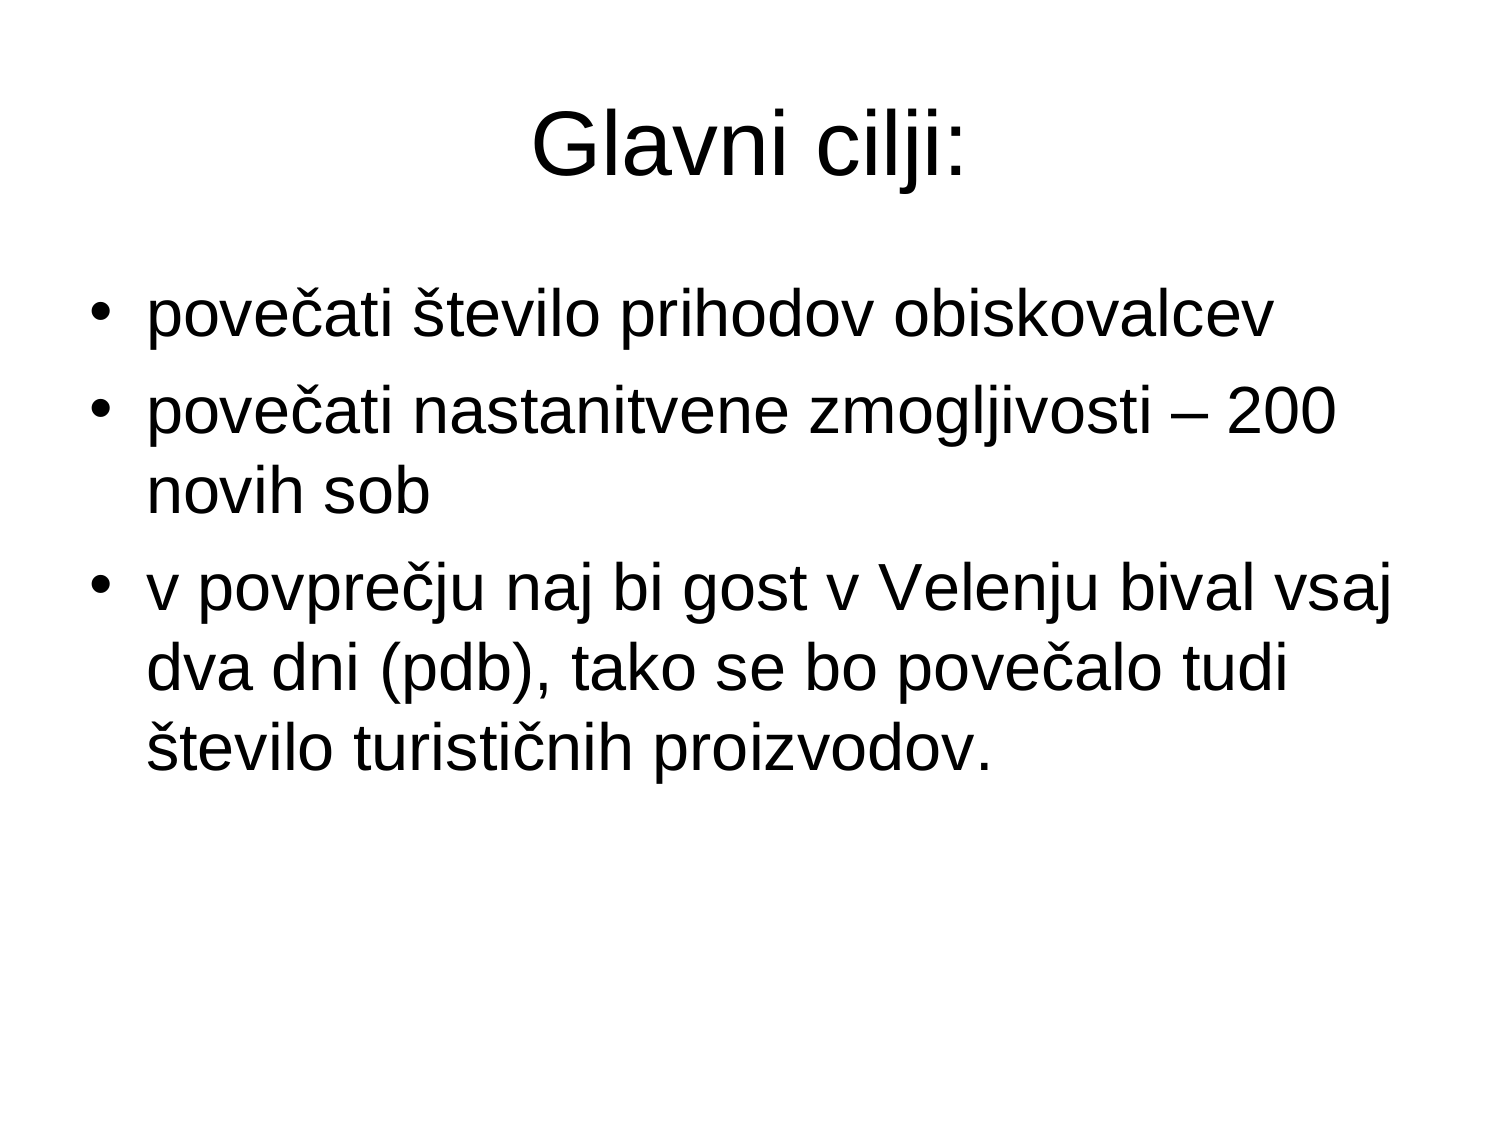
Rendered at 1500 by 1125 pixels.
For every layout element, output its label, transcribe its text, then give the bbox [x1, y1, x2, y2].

list povečati število prihodov obiskovalcev povečati nastanitvene zmogljivosti – 200 novih sob v povprečju naj bi gost v Velenju bival vsaj dva dni (pdb), tako se bo povečalo tudi število turističnih proizvodov. [75, 262, 1426, 1006]
title Glavni cilji: [75, 45, 1426, 233]
